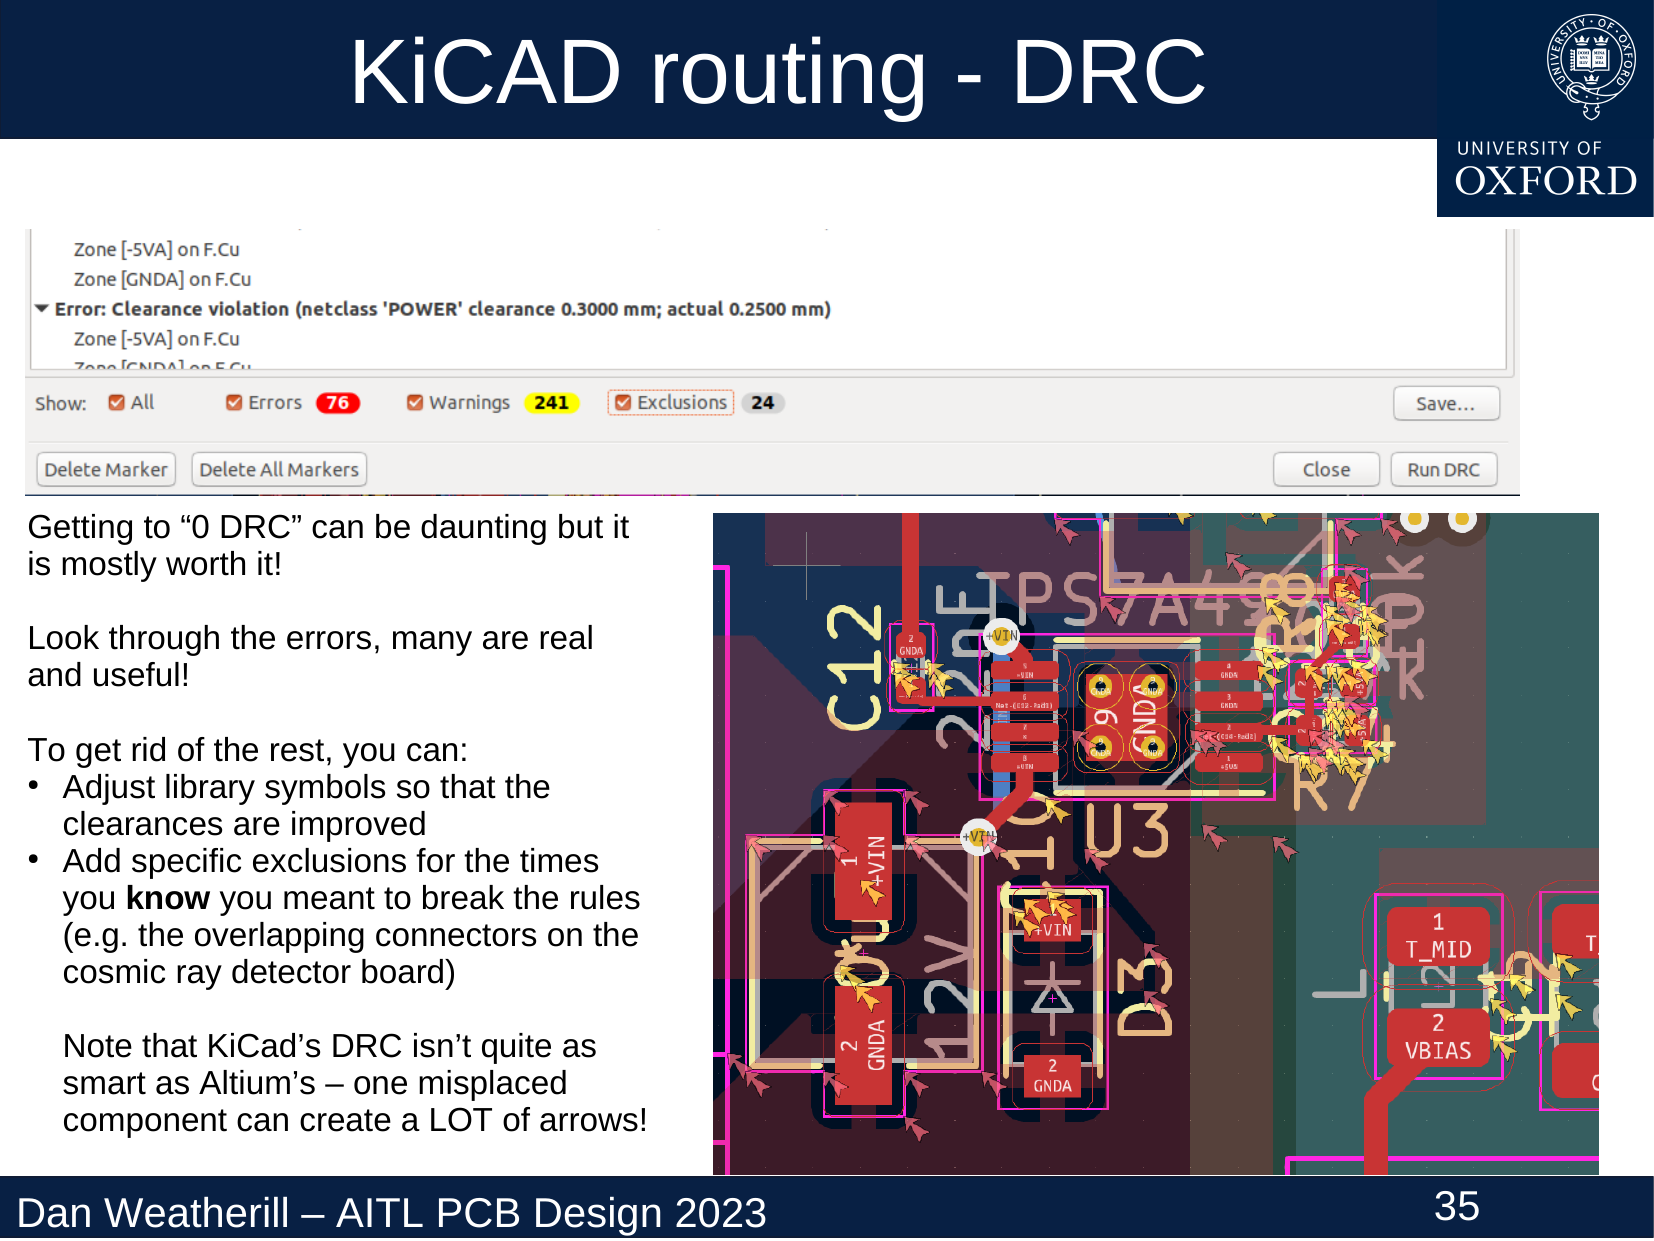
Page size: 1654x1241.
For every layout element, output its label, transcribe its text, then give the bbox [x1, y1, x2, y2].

picture [1437, 0, 1654, 217]
text_box Getting to “0 DRC” can be daunting but it is mostly worth it! Look through the errors, many are real and useful! To get rid of the rest, you can: Adjust library symbols so that the clearances are improved Add specific exclusions for the times you know you meant to break the rules (e.g. the overlapping connectors on the cosmic ray detector board) Note that KiCad’s DRC isn’t quite as smart as Altium’s – one misplaced component can create a LOT of arrows! [12, 501, 672, 1222]
picture [25, 229, 1520, 496]
picture [713, 513, 1599, 1175]
title KiCAD routing - DRC [35, 0, 1524, 177]
